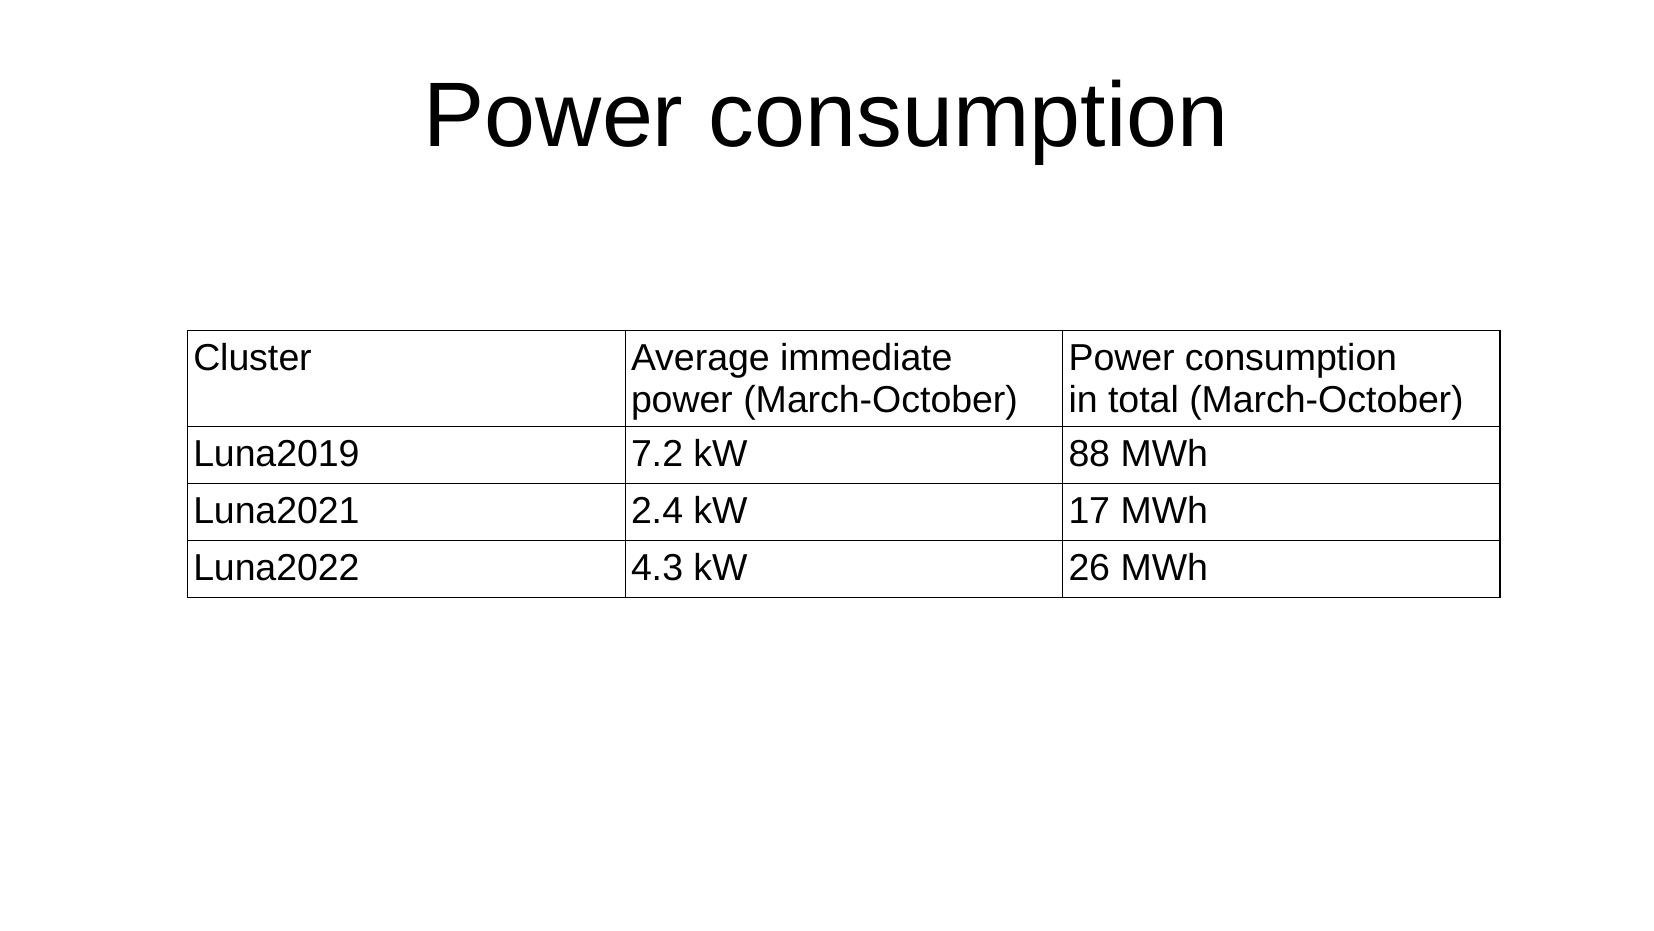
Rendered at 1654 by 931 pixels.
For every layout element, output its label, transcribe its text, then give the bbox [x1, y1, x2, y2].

table_header Power consumption in total (March-October) [1063, 331, 1499, 426]
table_cell 7.2 kW [626, 427, 1062, 483]
table_cell 88 MWh [1063, 427, 1499, 483]
table_cell Luna2022 [188, 541, 625, 597]
table_cell 2.4 kW [626, 484, 1062, 540]
table_cell Luna2019 [188, 427, 625, 483]
title Power consumption [82, 37, 1571, 193]
table_cell Luna2021 [188, 484, 625, 540]
table_cell 17 MWh [1063, 484, 1499, 540]
table_header Cluster [188, 331, 625, 426]
table_cell 4.3 kW [626, 541, 1062, 597]
table_header Average immediate power (March-October) [626, 331, 1062, 426]
table_cell 26 MWh [1063, 541, 1499, 597]
